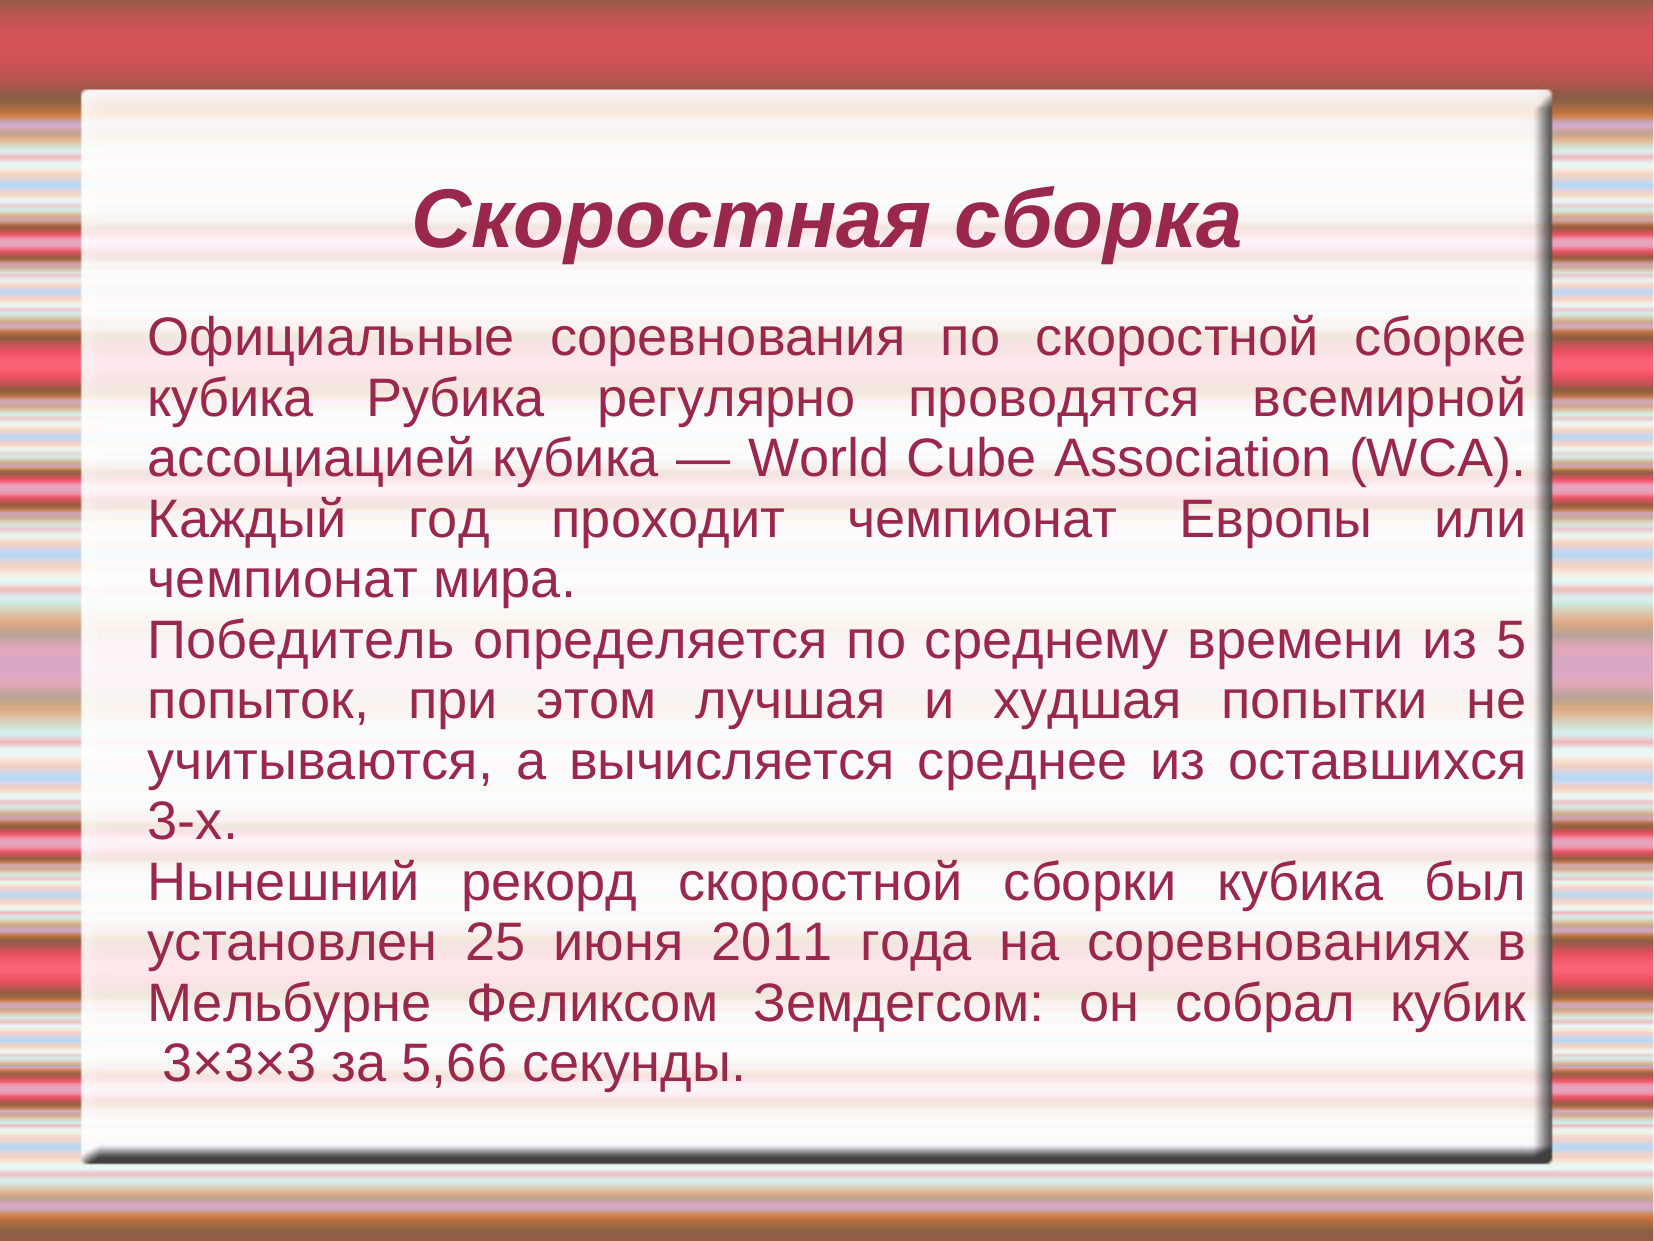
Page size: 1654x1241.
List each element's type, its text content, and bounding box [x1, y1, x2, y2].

subtitle Официальные соревнования по скоростной сборке кубика Рубика регулярно проводятся всемирной ассоциацией кубика — World Cube Association (WCA). Каждый год проходит чемпионат Европы или чемпионат мира. Победитель определяется по среднему времени из 5 попыток, при этом лучшая и худшая попытки не учитываются, а вычисляется среднее из оставшихся 3-х. Нынешний рекорд скоростной сборки кубика был установлен 25 июня 2011 года на соревнованиях в Мельбурне Феликсом Земдегсом: он собрал кубик 3×3×3 за 5,66 секунды. [147, 295, 1529, 1105]
picture [0, 0, 1654, 1241]
title Скоростная сборка [121, 122, 1534, 315]
